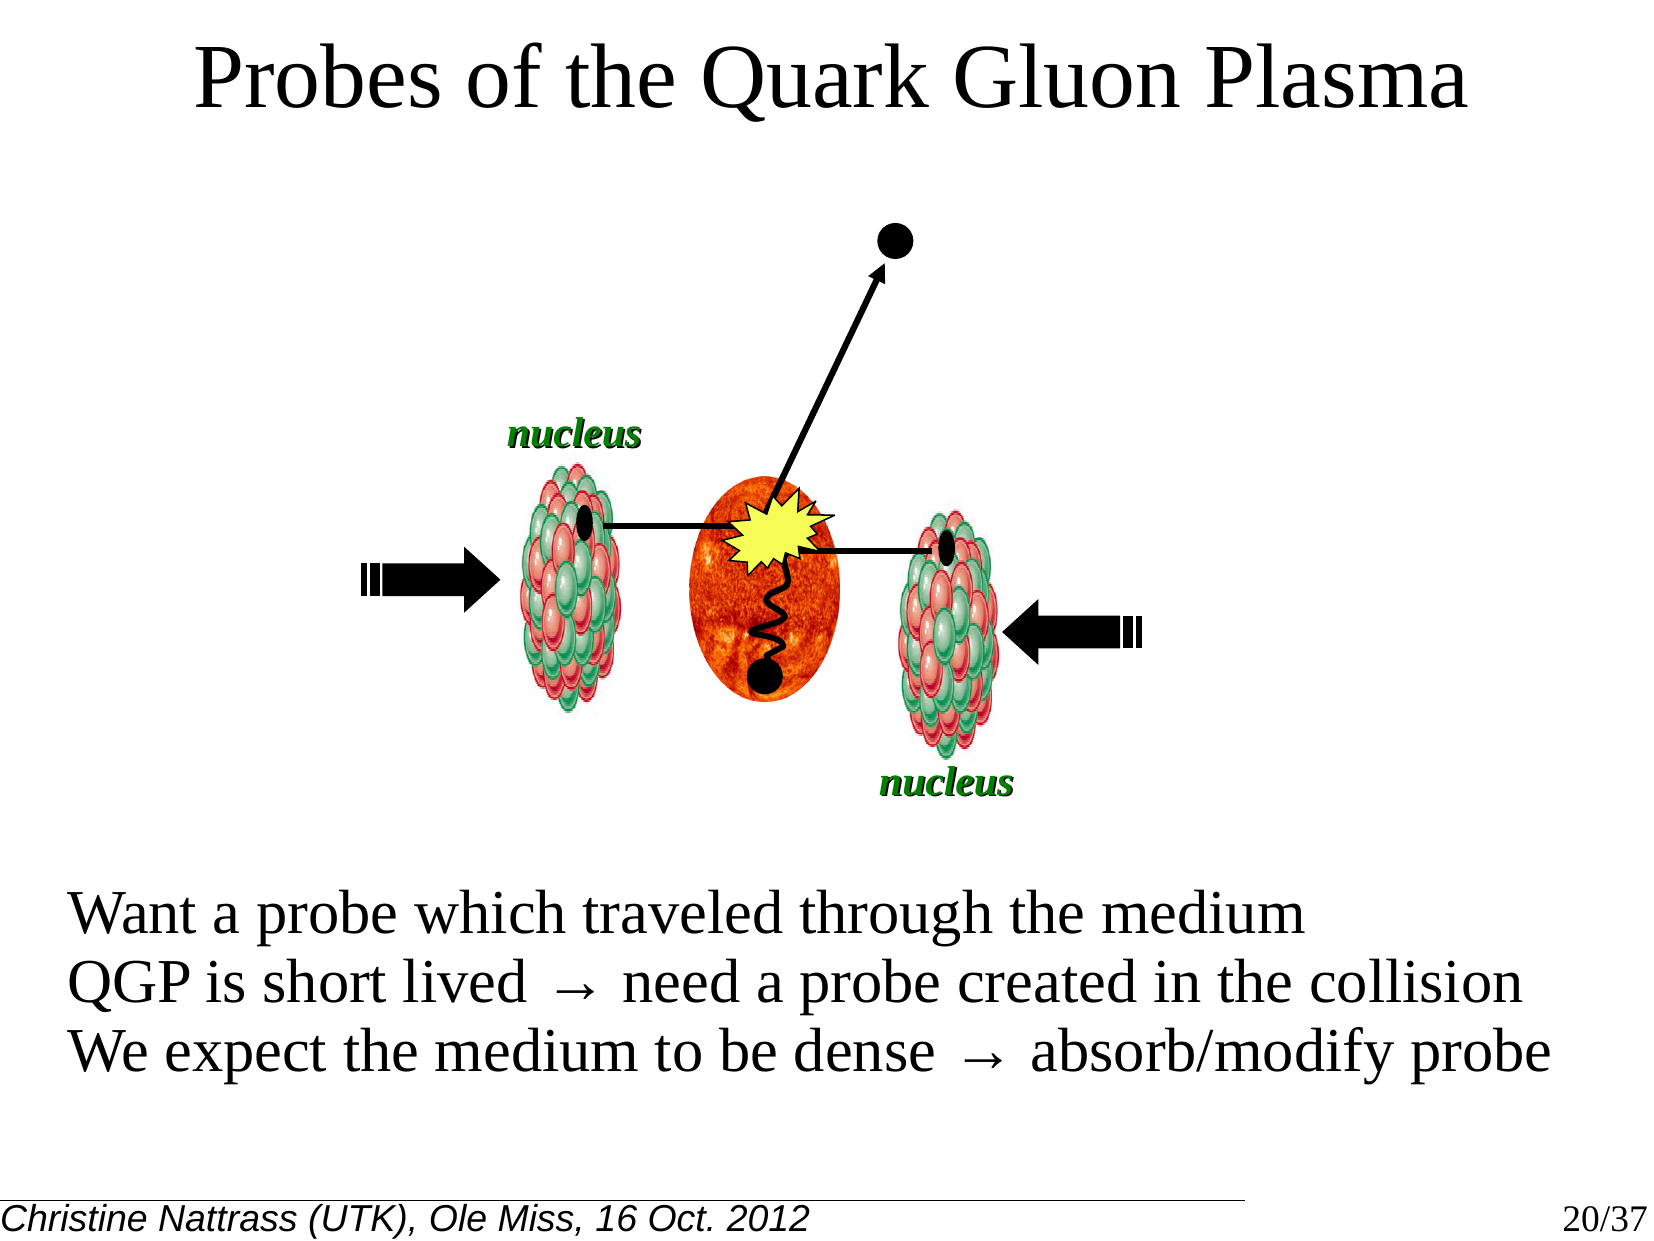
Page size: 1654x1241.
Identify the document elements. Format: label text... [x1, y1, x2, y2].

text_box [722, 488, 835, 576]
text_box [747, 659, 783, 694]
text_box [383, 548, 500, 611]
text_box [370, 564, 379, 595]
picture [518, 464, 624, 719]
text_box [1124, 616, 1132, 648]
text_box [362, 564, 366, 595]
text_box nucleus [492, 401, 657, 464]
text_box [1137, 616, 1141, 648]
text_box [576, 505, 593, 541]
text_box Want a probe which traveled through the medium QGP is short lived → need a probe created in the collision We expect the medium to be dense → absorb/modify probe [52, 870, 1627, 1093]
picture [896, 495, 1002, 750]
picture [689, 476, 779, 523]
text_box [939, 530, 955, 566]
picture [777, 476, 840, 548]
text_box [878, 223, 913, 259]
text_box [1003, 600, 1120, 664]
text_box nucleus [864, 750, 1029, 812]
title Probes of the Quark Gluon Plasma [88, 7, 1577, 147]
picture [689, 529, 840, 702]
